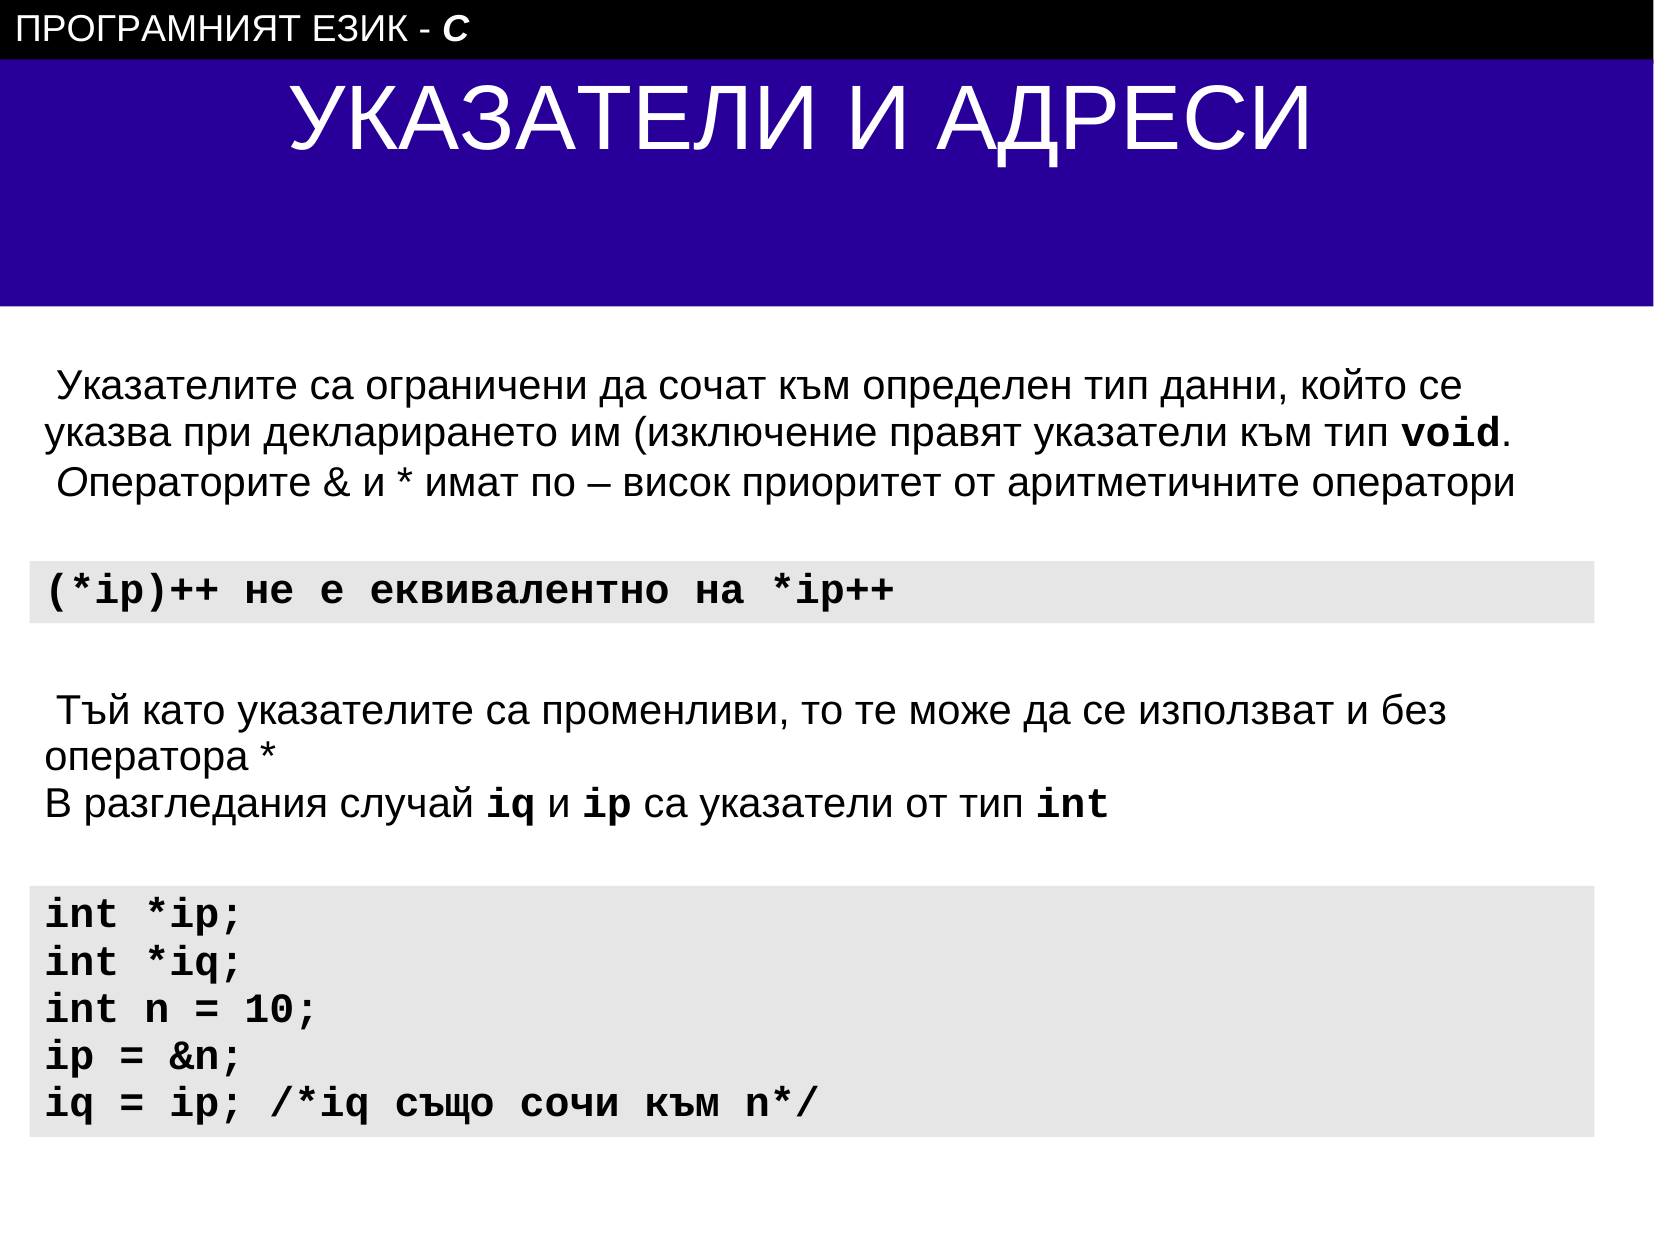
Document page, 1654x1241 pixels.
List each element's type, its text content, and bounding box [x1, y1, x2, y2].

text_box ПРОГРАМНИЯT ЕЗИК - С [0, 0, 1654, 59]
text_box (*ip)++ не е еквивалентно на *ip++ [29, 561, 1595, 622]
text_box Тъй като указателите са променливи, то те може да се използват и без оператора * В разгледания случай iq и ip са указатели от тип int [29, 679, 1595, 851]
text_box Указателите са ограничени да сочат към определен тип данни, който се указва при декларирането им (изключение правят указатели към тип void. Операторите & и * имат по – висок приоритет от аритметичните оператори [29, 354, 1595, 527]
text_box int *ip; int *iq; int n = 10; ip = &n; iq = ip; /*iq също сочи към n*/ [29, 885, 1595, 1130]
text_box УКАЗАТЕЛИ И АДРЕСИ [0, 59, 1654, 307]
